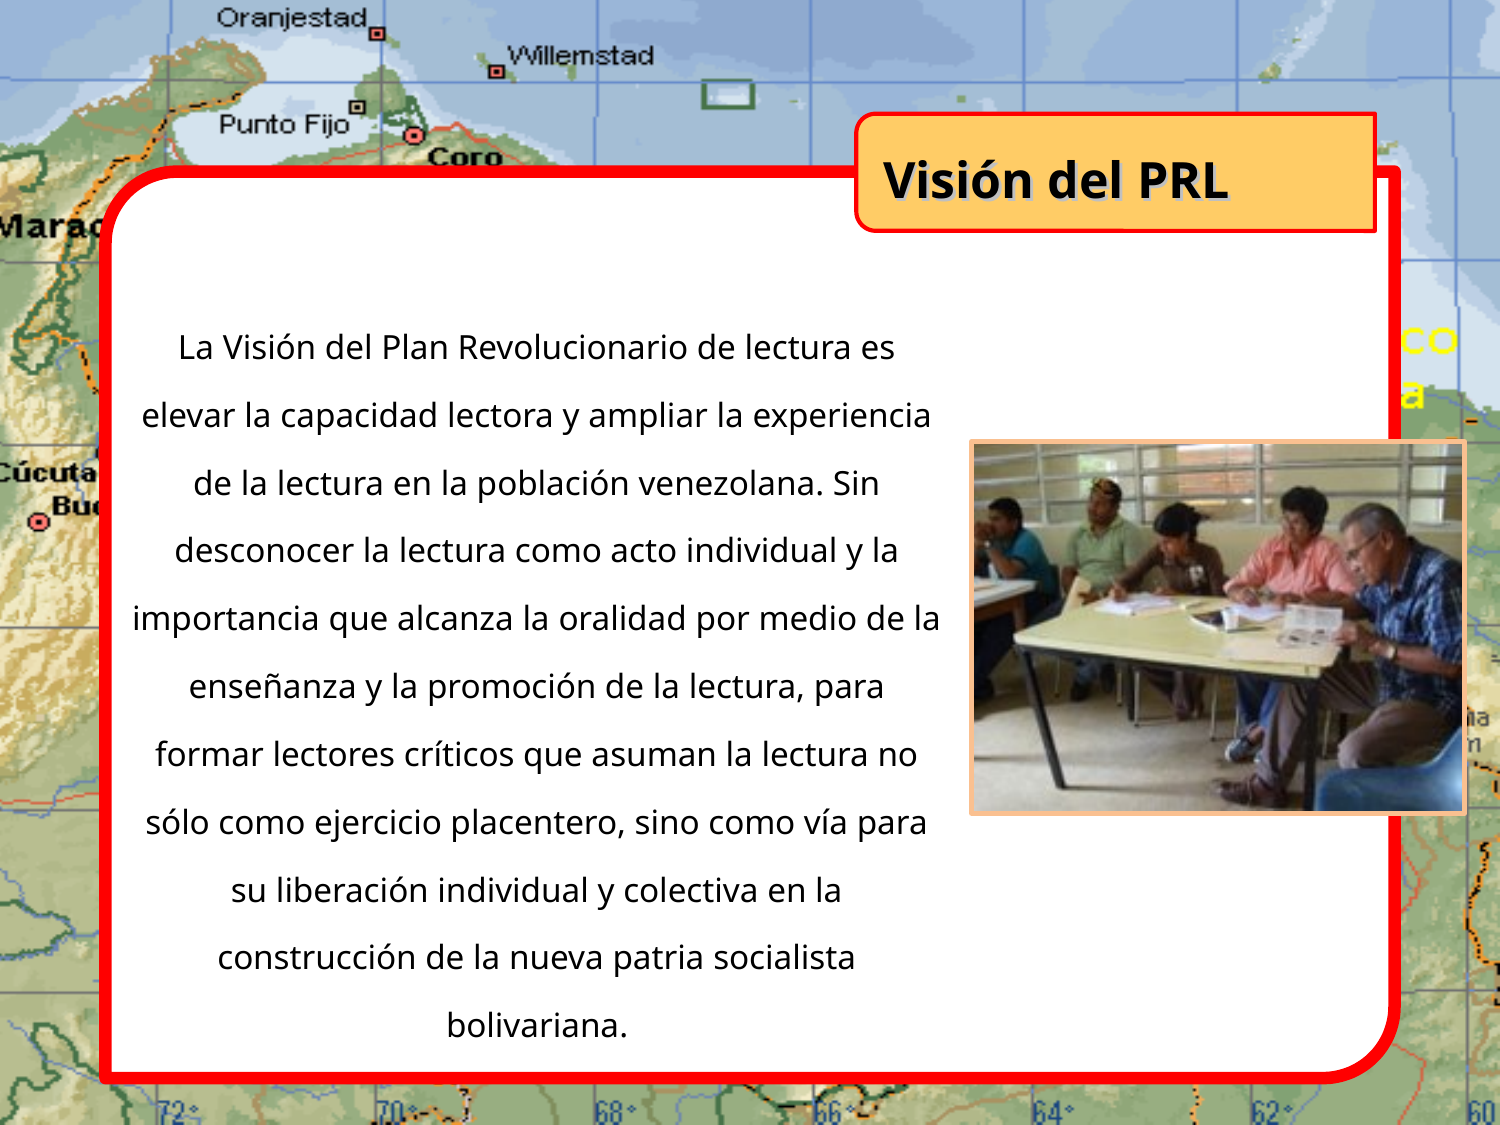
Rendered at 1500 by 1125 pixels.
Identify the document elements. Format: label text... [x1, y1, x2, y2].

text_box Visión del PRL [868, 137, 1329, 211]
text_box [105, 113, 1395, 1079]
text_box La Visión del Plan Revolucionario de lectura es elevar la capacidad lectora y ampliar la experiencia de la lectura en la población venezolana. Sin desconocer la lectura como acto individual y la importancia que alcanza la oralidad por medio de la enseñanza y la promoción de la lectura, para formar lectores críticos que asuman la lectura no sólo como ejercicio placentero, sino como vía para su liberación individual y colectiva en la construcción de la nueva patria socialista bolivariana. [117, 293, 961, 1079]
picture [0, 0, 1500, 1125]
